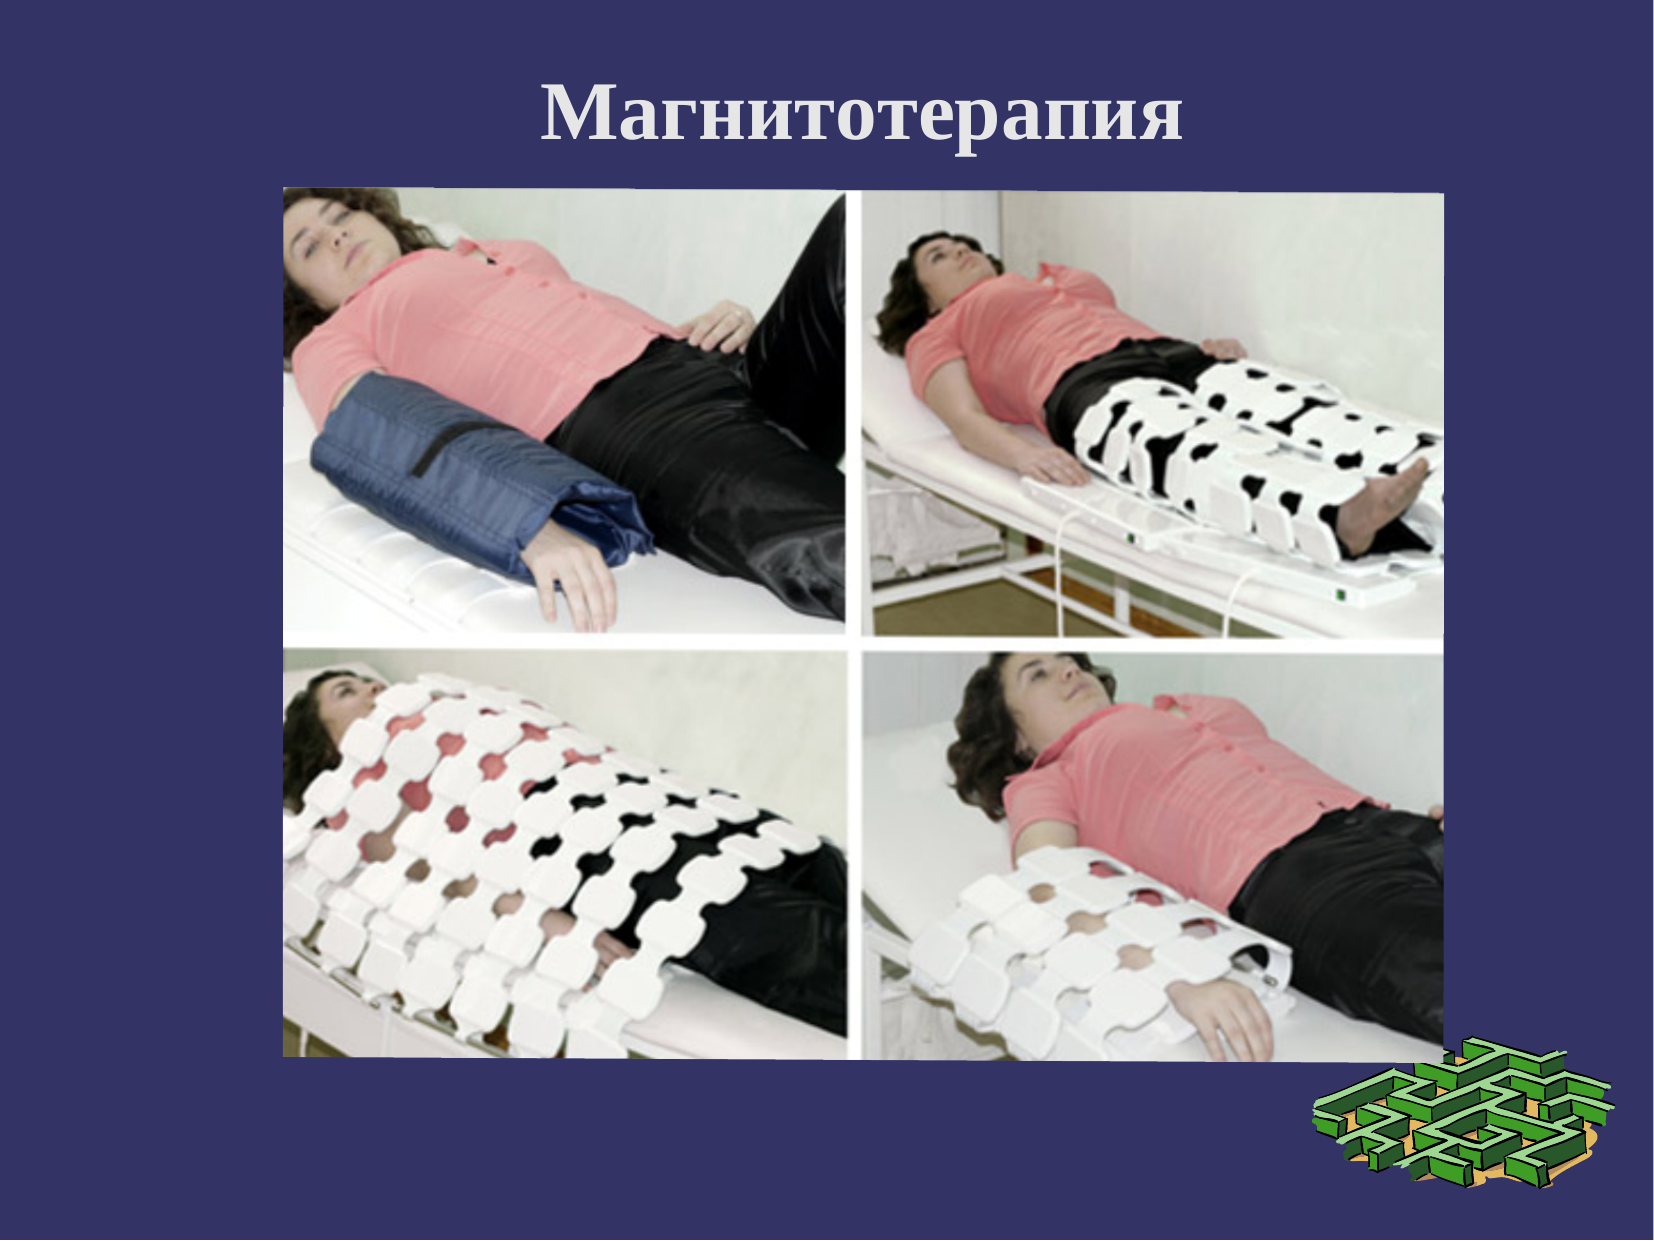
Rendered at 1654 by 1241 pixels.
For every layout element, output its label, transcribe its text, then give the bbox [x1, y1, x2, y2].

title Магнитотерапия [121, 46, 1534, 178]
picture [282, 186, 1445, 1063]
